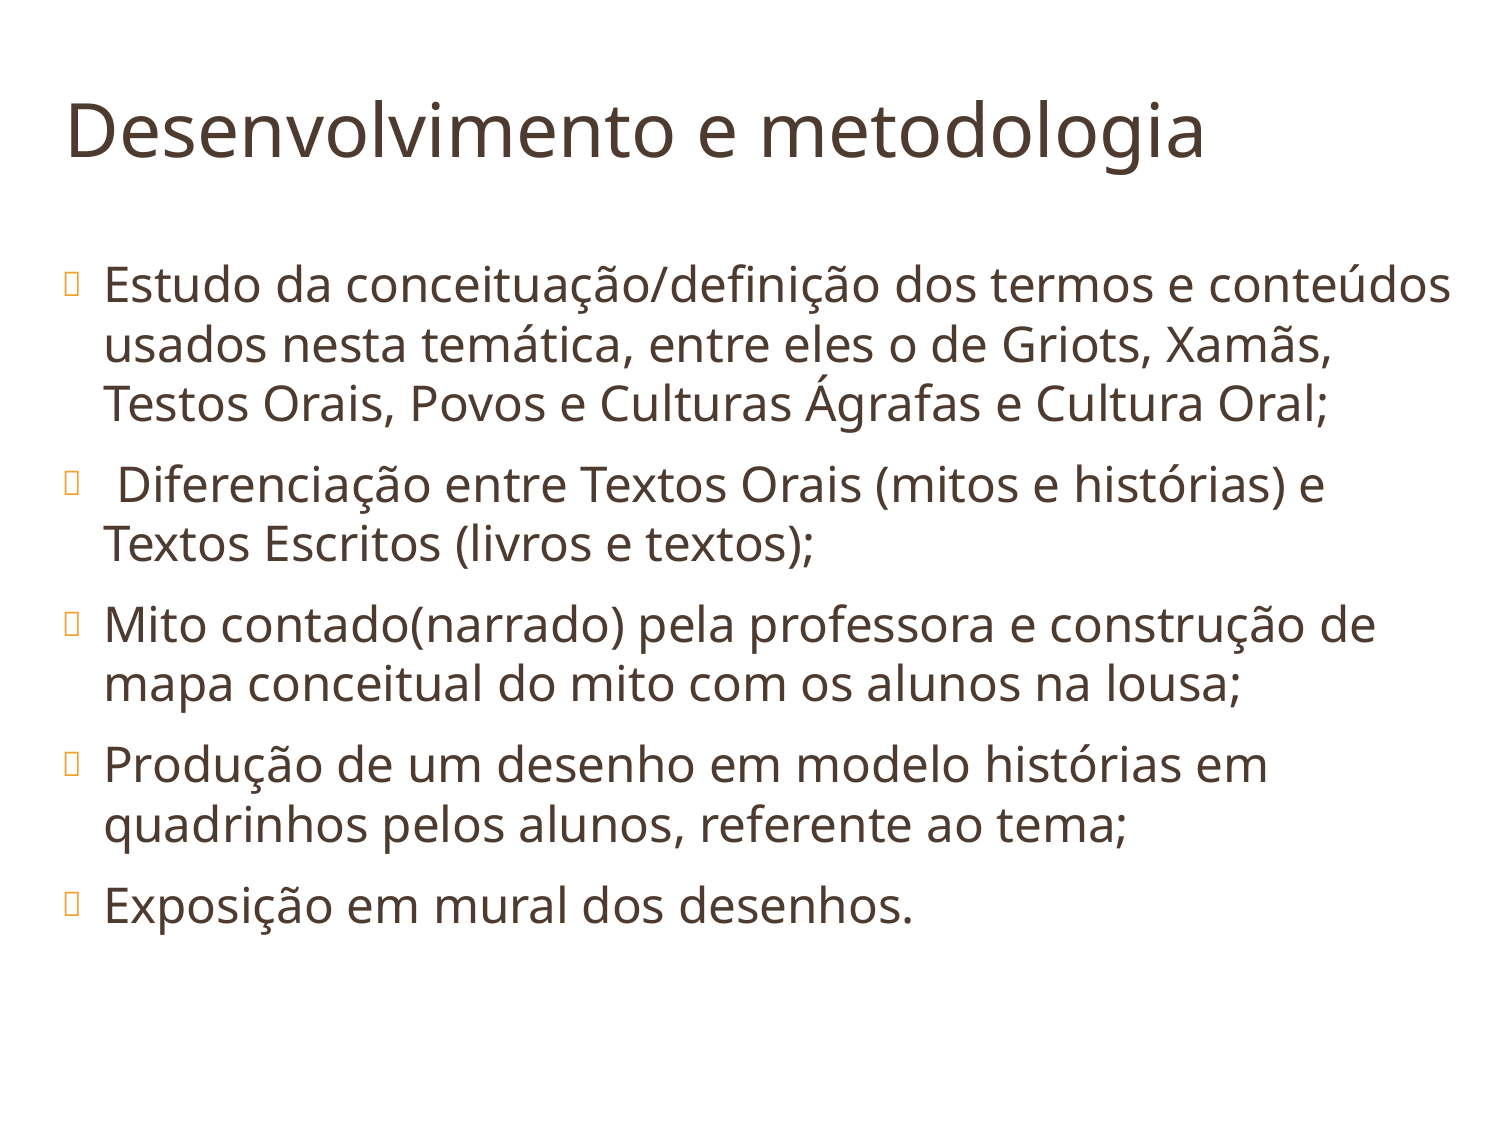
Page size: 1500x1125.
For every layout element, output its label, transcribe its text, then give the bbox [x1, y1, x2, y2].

title Desenvolvimento e metodologia [50, 75, 1475, 213]
list Estudo da conceituação/definição dos termos e conteúdos usados nesta temática, entre eles o de Griots, Xamãs, Testos Orais, Povos e Culturas Ágrafas e Cultura Oral; Diferenciação entre Textos Orais (mitos e histórias) e Textos Escritos (livros e textos); Mito contado(narrado) pela professora e construção de mapa conceitual do mito com os alunos na lousa; Produção de um desenho em modelo histórias em quadrinhos pelos alunos, referente ao tema; Exposição em mural dos desenhos. [46, 246, 1472, 989]
